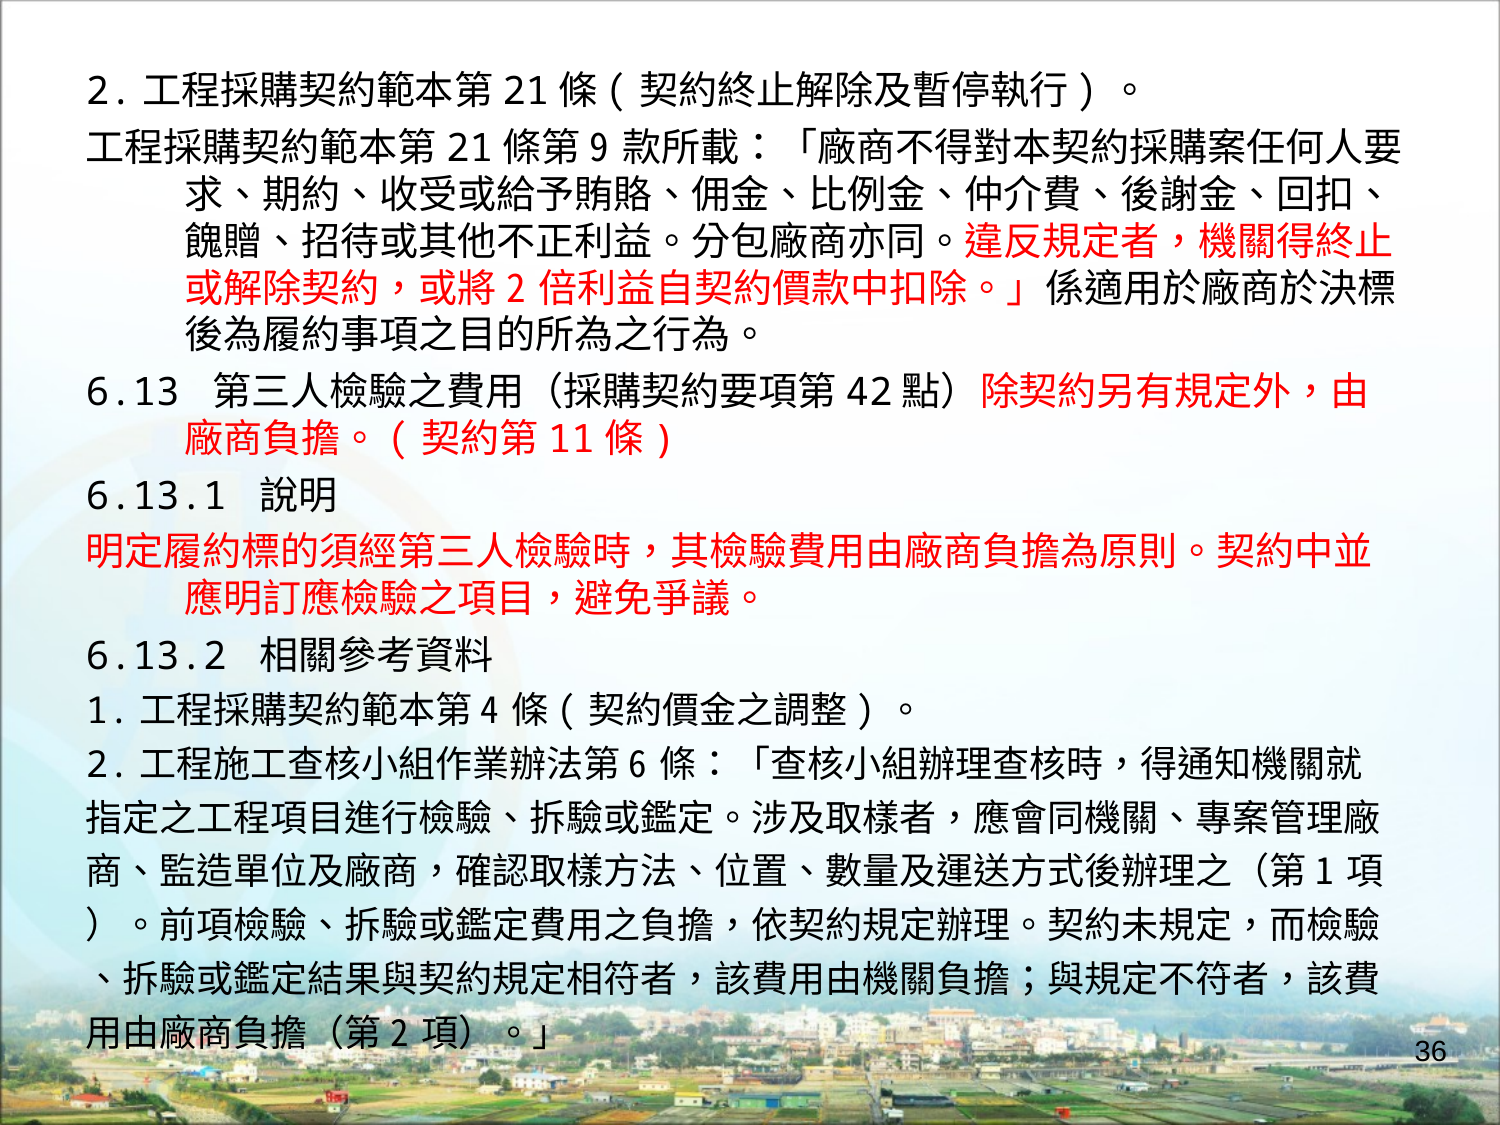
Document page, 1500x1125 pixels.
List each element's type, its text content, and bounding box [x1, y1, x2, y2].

list 2.工程採購契約範本第21條(契約終止解除及暫停執行)。 工程採購契約範本第21條第9款所載：「廠商不得對本契約採購案任何人要求、期約、收受或給予賄賂、佣金、比例金、仲介費、後謝金、回扣、餽贈、招待或其他不正利益。分包廠商亦同。違反規定者，機關得終止或解除契約，或將2倍利益自契約價款中扣除。」係適用於廠商於決標後為履約事項之目的所為之行為。 6.13 第三人檢驗之費用（採購契約要項第42點）除契約另有規定外，由廠商負擔。(契約第11條) 6.13.1 說明 明定履約標的須經第三人檢驗時，其檢驗費用由廠商負擔為原則。契約中並應明訂應檢驗之項目，避免爭議。 6.13.2 相關參考資料 1.工程採購契約範本第4條(契約價金之調整)。 2.工程施工查核小組作業辦法第6條：「查核小組辦理查核時，得通知機關就 指定之工程項目進行檢驗、拆驗或鑑定。涉及取樣者，應會同機關、專案管理廠 商、監造單位及廠商，確認取樣方法、位置、數量及運送方式後辦理之（第1項 ）。前項檢驗、拆驗或鑑定費用之負擔，依契約規定辦理。契約未規定，而檢驗 、拆驗或鑑定結果與契約規定相符者，該費用由機關負擔；與規定不符者，該費 用由廠商負擔（第2項）。」 [70, 58, 1421, 1064]
text_box <編號> [1111, 1024, 1462, 1103]
picture [0, 0, 1500, 1125]
